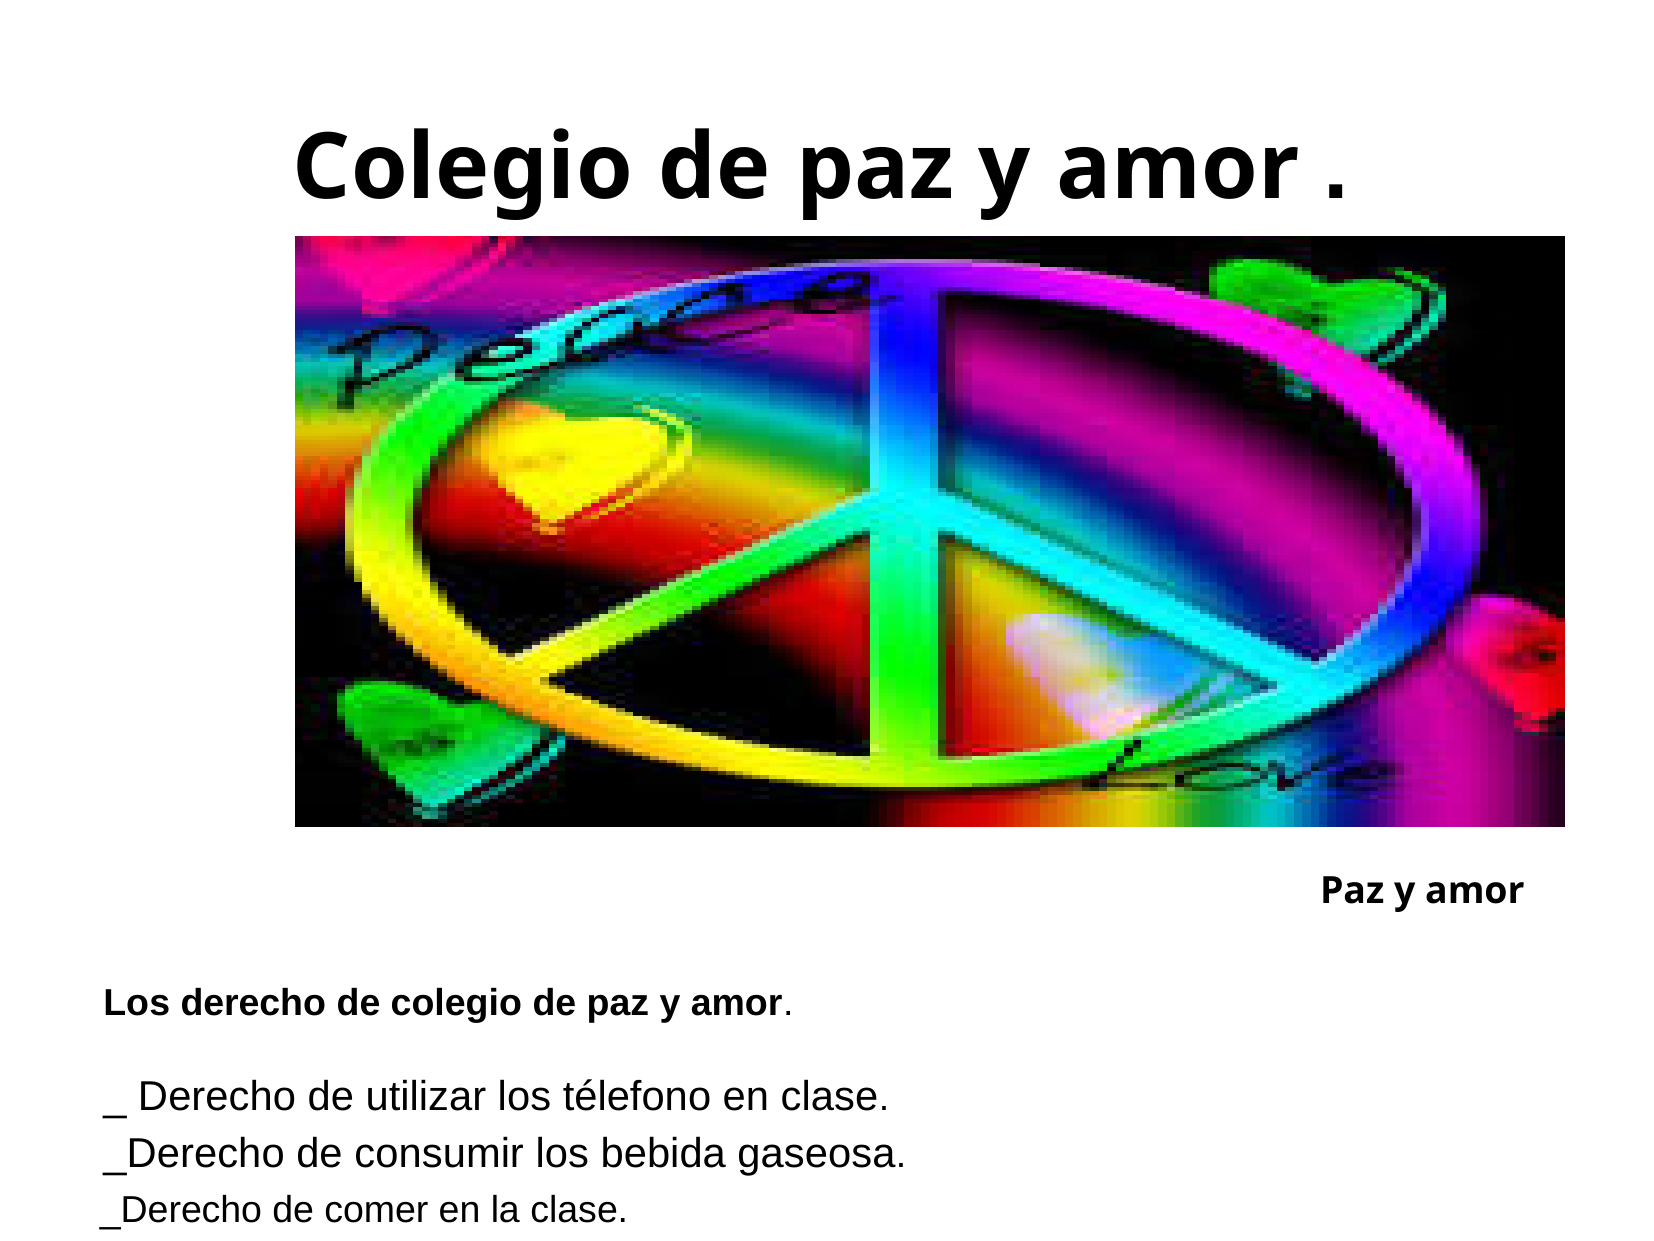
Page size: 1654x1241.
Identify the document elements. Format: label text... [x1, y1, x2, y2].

text_box _Derecho de comer en la clase. [85, 1181, 650, 1238]
text_box Los derecho de colegio de paz y amor. [88, 974, 807, 1033]
text_box _Derecho de consumir los bebida gaseosa. [88, 1122, 932, 1184]
text_box _ Derecho de utilizar los télefono en clase. [88, 1065, 915, 1122]
text_box Paz y amor [1305, 856, 1536, 915]
picture [295, 236, 1565, 827]
title Colegio de paz y amor . [76, 59, 1565, 267]
